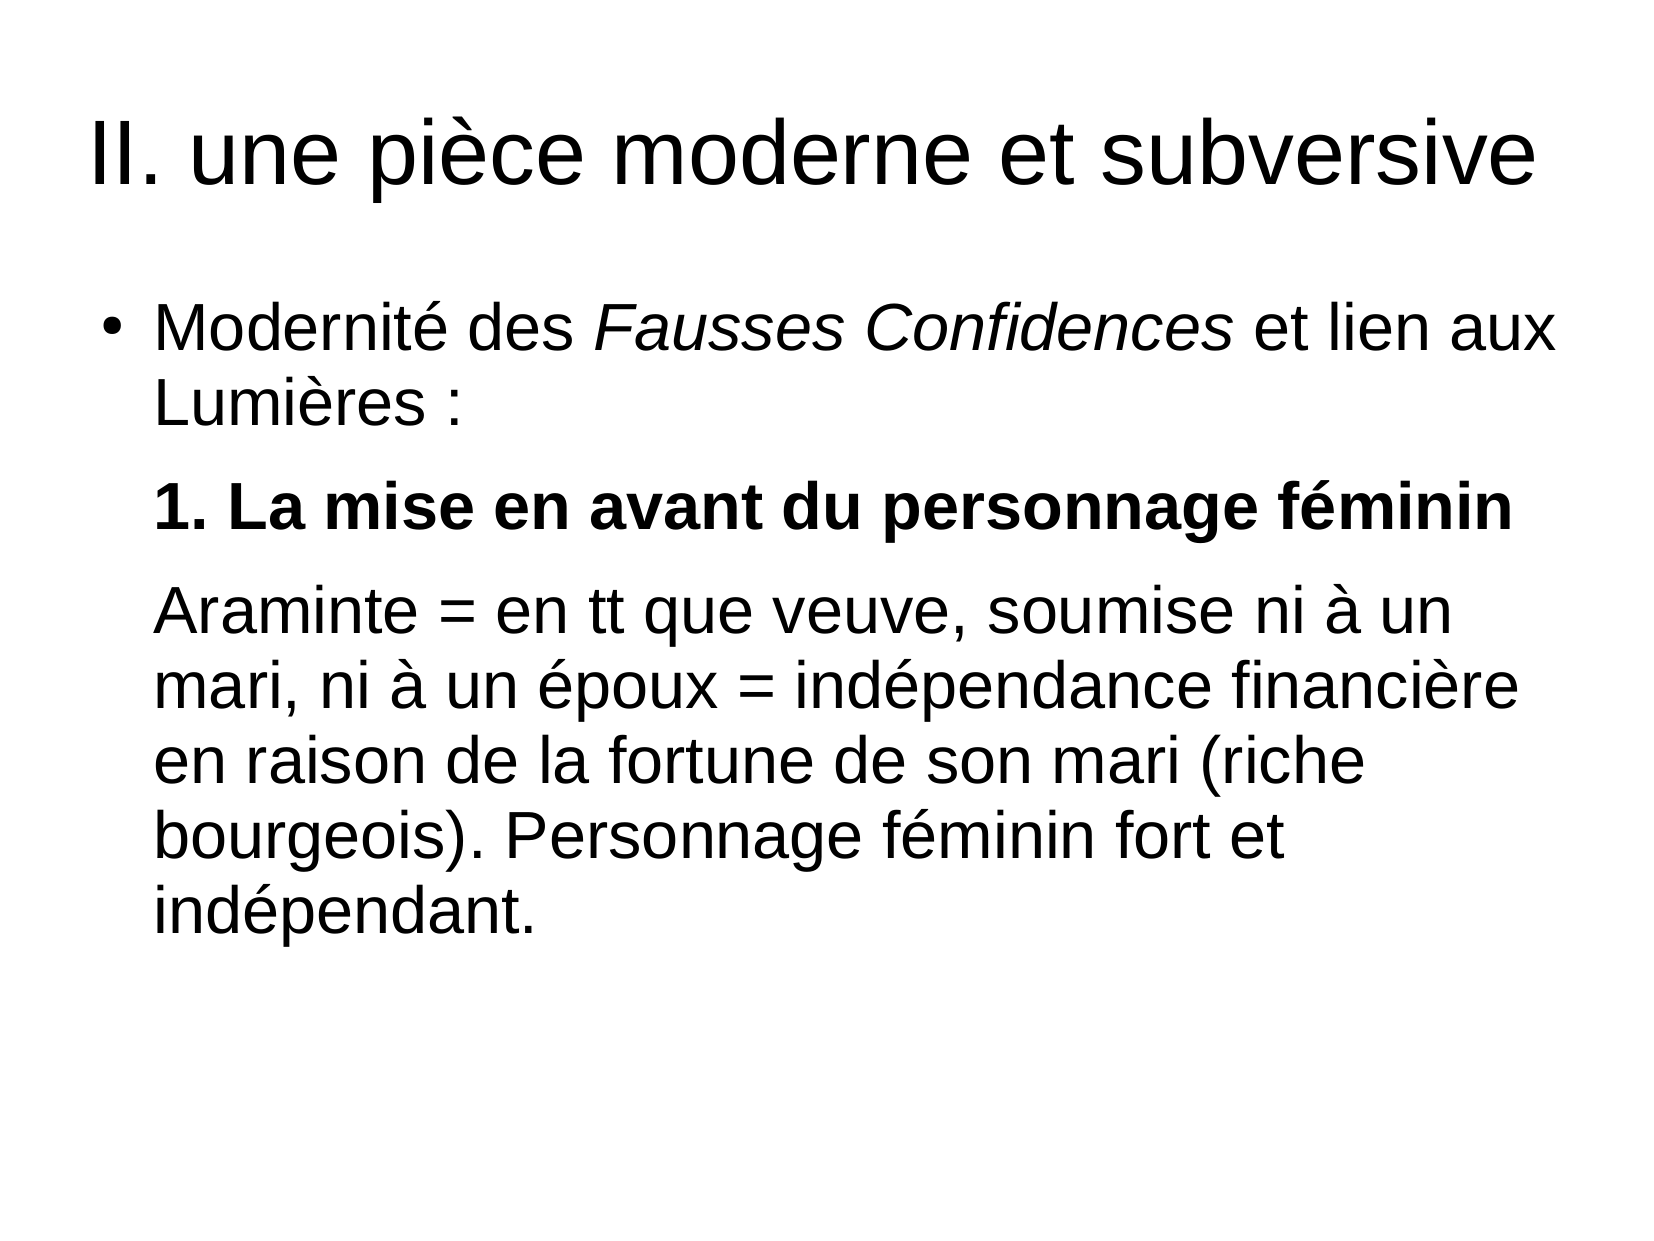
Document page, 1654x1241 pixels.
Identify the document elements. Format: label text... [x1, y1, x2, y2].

title II. une pièce moderne et subversive [82, 49, 1571, 257]
list Modernité des Fausses Confidences et lien aux Lumières : 1. La mise en avant du personnage féminin Araminte = en tt que veuve, soumise ni à un mari, ni à un époux = indépendance financière en raison de la fortune de son mari (riche bourgeois). Personnage féminin fort et indépendant. [82, 290, 1571, 1010]
